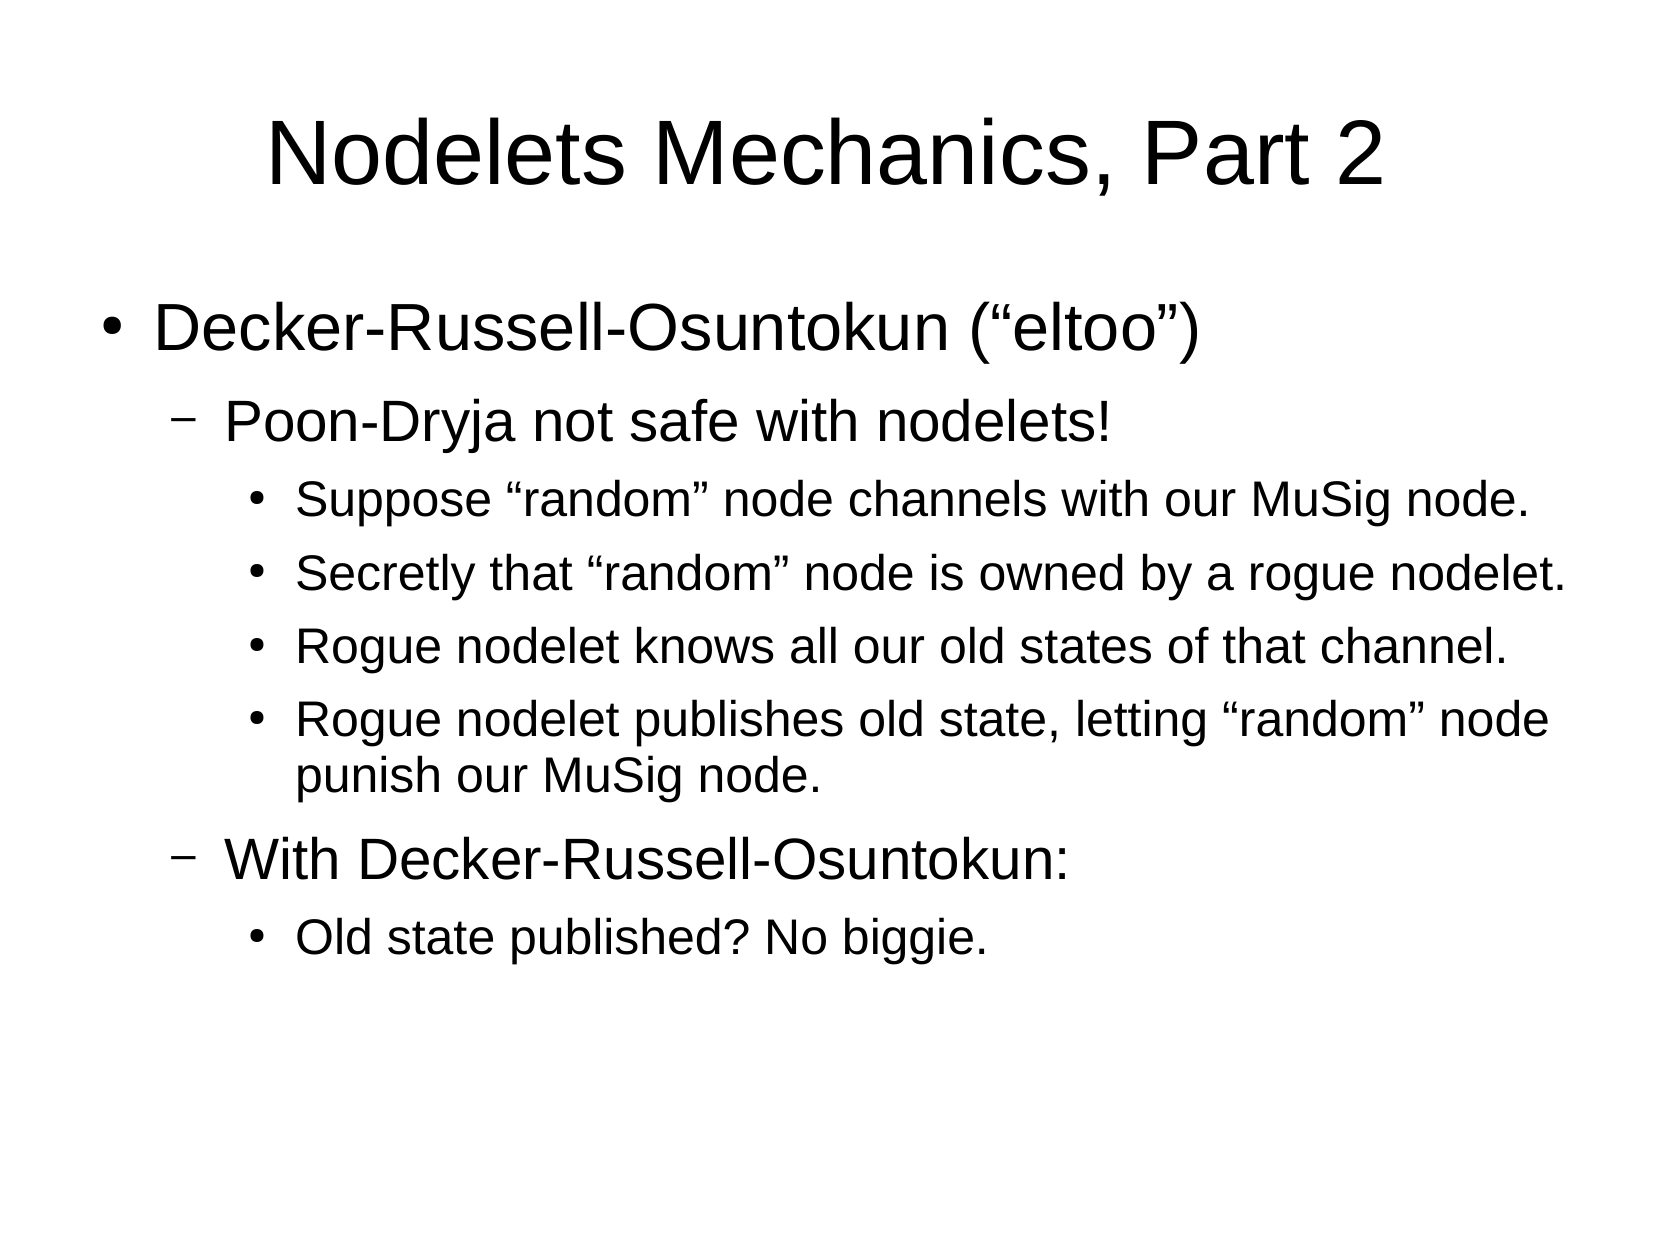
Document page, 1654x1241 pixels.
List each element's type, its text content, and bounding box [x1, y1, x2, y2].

title Nodelets Mechanics, Part 2 [82, 49, 1571, 257]
list Decker-Russell-Osuntokun (“eltoo”) Poon-Dryja not safe with nodelets! Suppose “random” node channels with our MuSig node. Secretly that “random” node is owned by a rogue nodelet. Rogue nodelet knows all our old states of that channel. Rogue nodelet publishes old state, letting “random” node punish our MuSig node. With Decker-Russell-Osuntokun: Old state published? No biggie. [82, 290, 1571, 1010]
